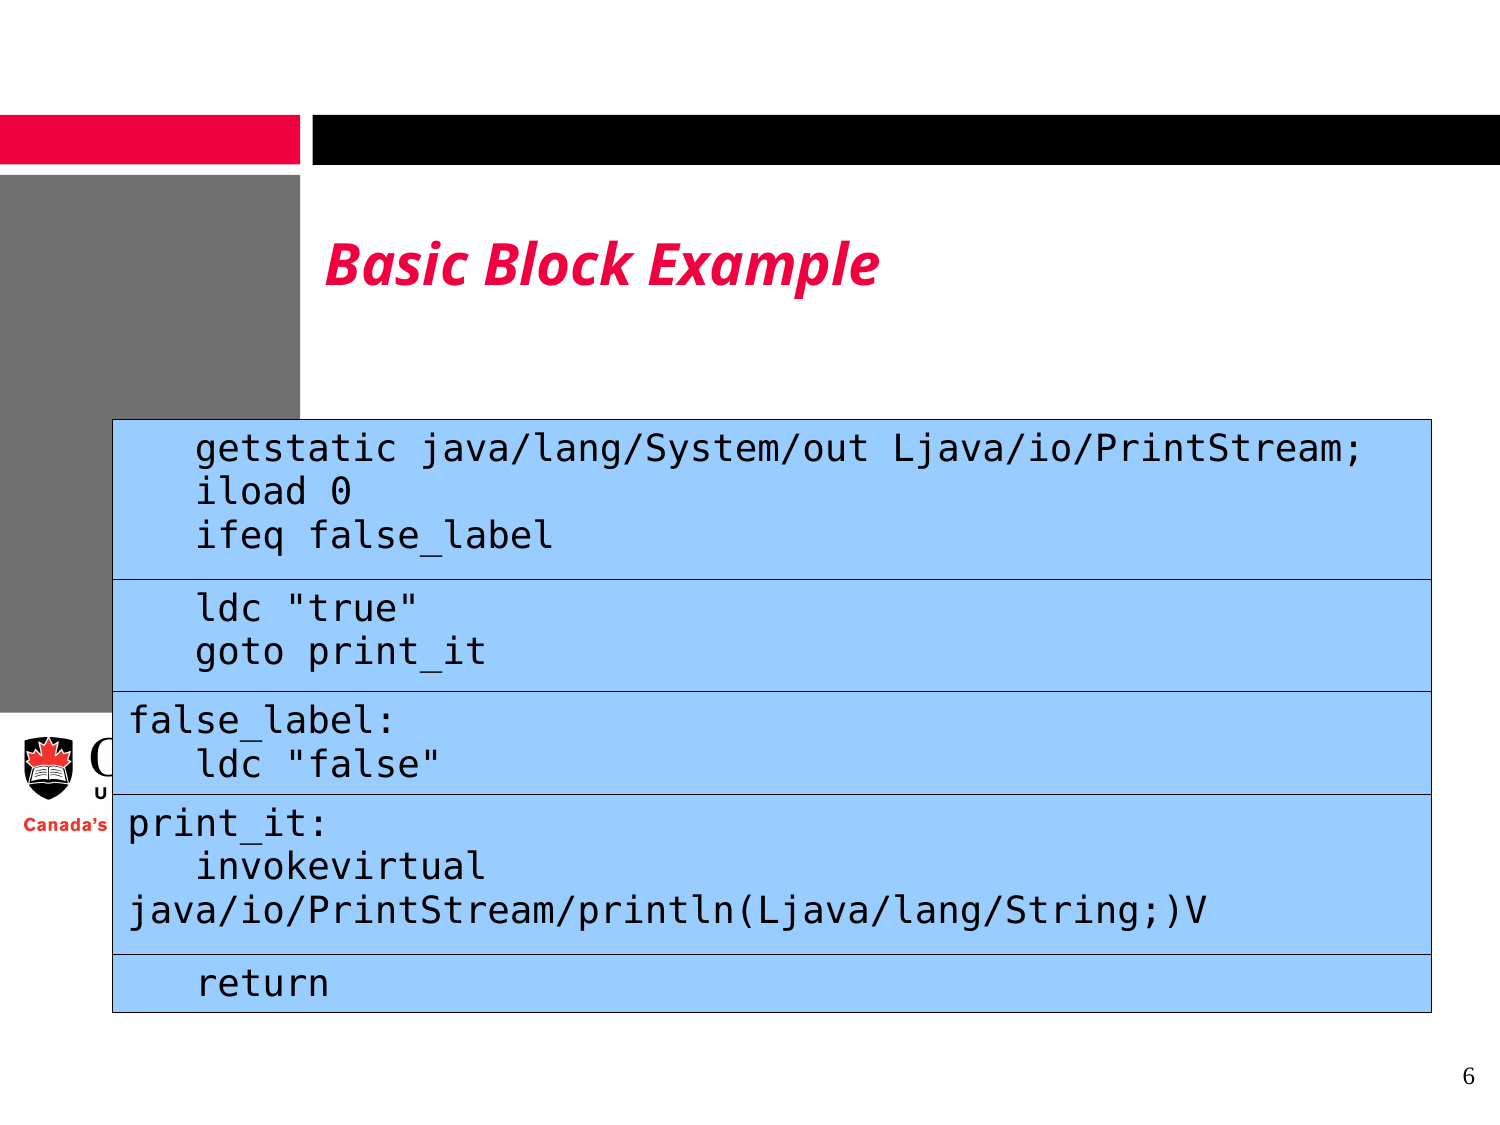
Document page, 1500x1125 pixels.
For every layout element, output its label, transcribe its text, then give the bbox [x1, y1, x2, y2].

text_box getstatic java/lang/System/out Ljava/io/PrintStream; iload 0 ifeq false_label [112, 419, 1432, 579]
text_box print_it: invokevirtual java/io/PrintStream/println(Ljava/lang/String;)V [112, 794, 1432, 954]
text_box return [112, 954, 1432, 1013]
text_box ldc "true" goto print_it [112, 579, 1432, 691]
text_box false_label: ldc "false" [112, 691, 1432, 794]
title Basic Block Example [324, 187, 1450, 338]
picture [24, 737, 112, 834]
